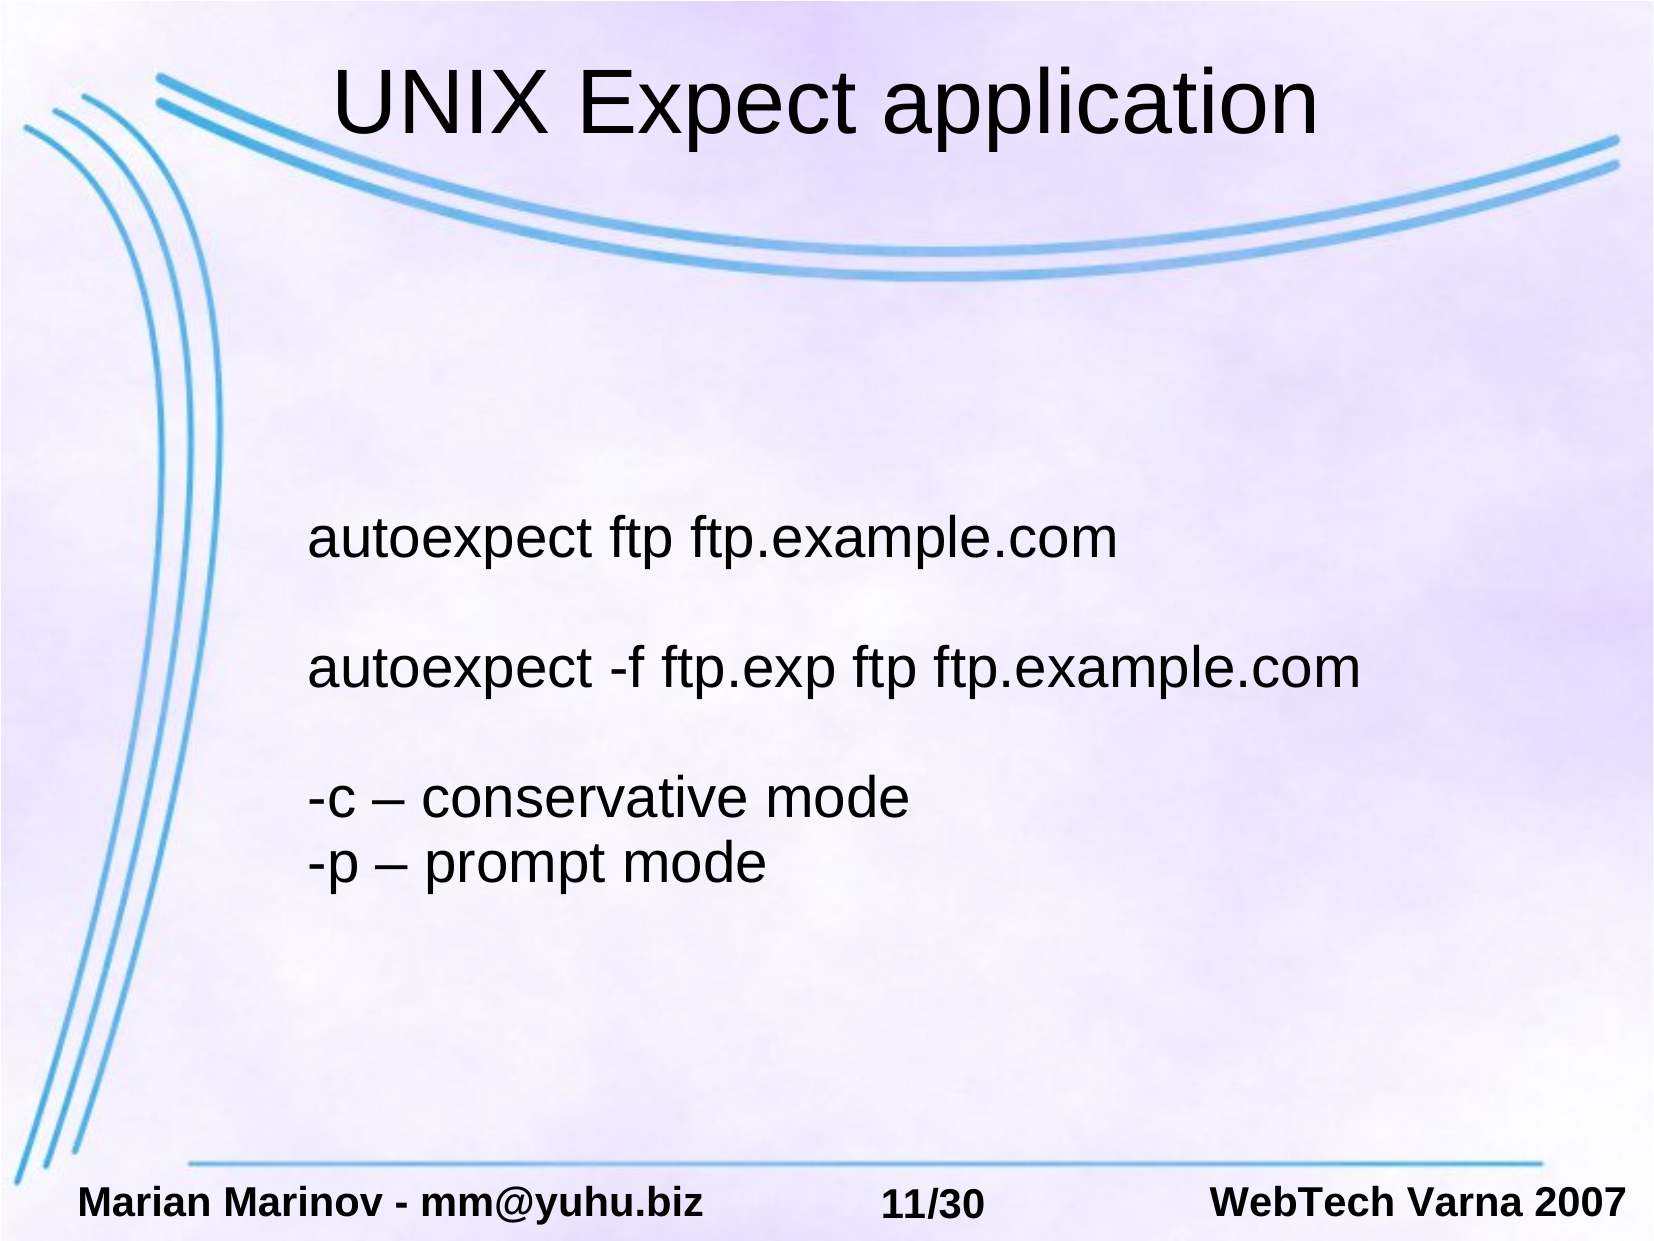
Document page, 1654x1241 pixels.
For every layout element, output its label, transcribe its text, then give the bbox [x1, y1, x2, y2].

text_box WebTech Varna 2007 [1194, 1171, 1643, 1233]
subtitle autoexpect ftp ftp.example.com autoexpect -f ftp.exp ftp ftp.example.com -c – conservative mode -p – prompt mode [82, 290, 1571, 1109]
text_box Marian Marinov - mm@yuhu.biz [62, 1171, 720, 1233]
picture [1, 1, 1654, 1241]
text_box 11/30 [866, 1172, 1001, 1235]
title UNIX Expect application [82, 49, 1571, 257]
